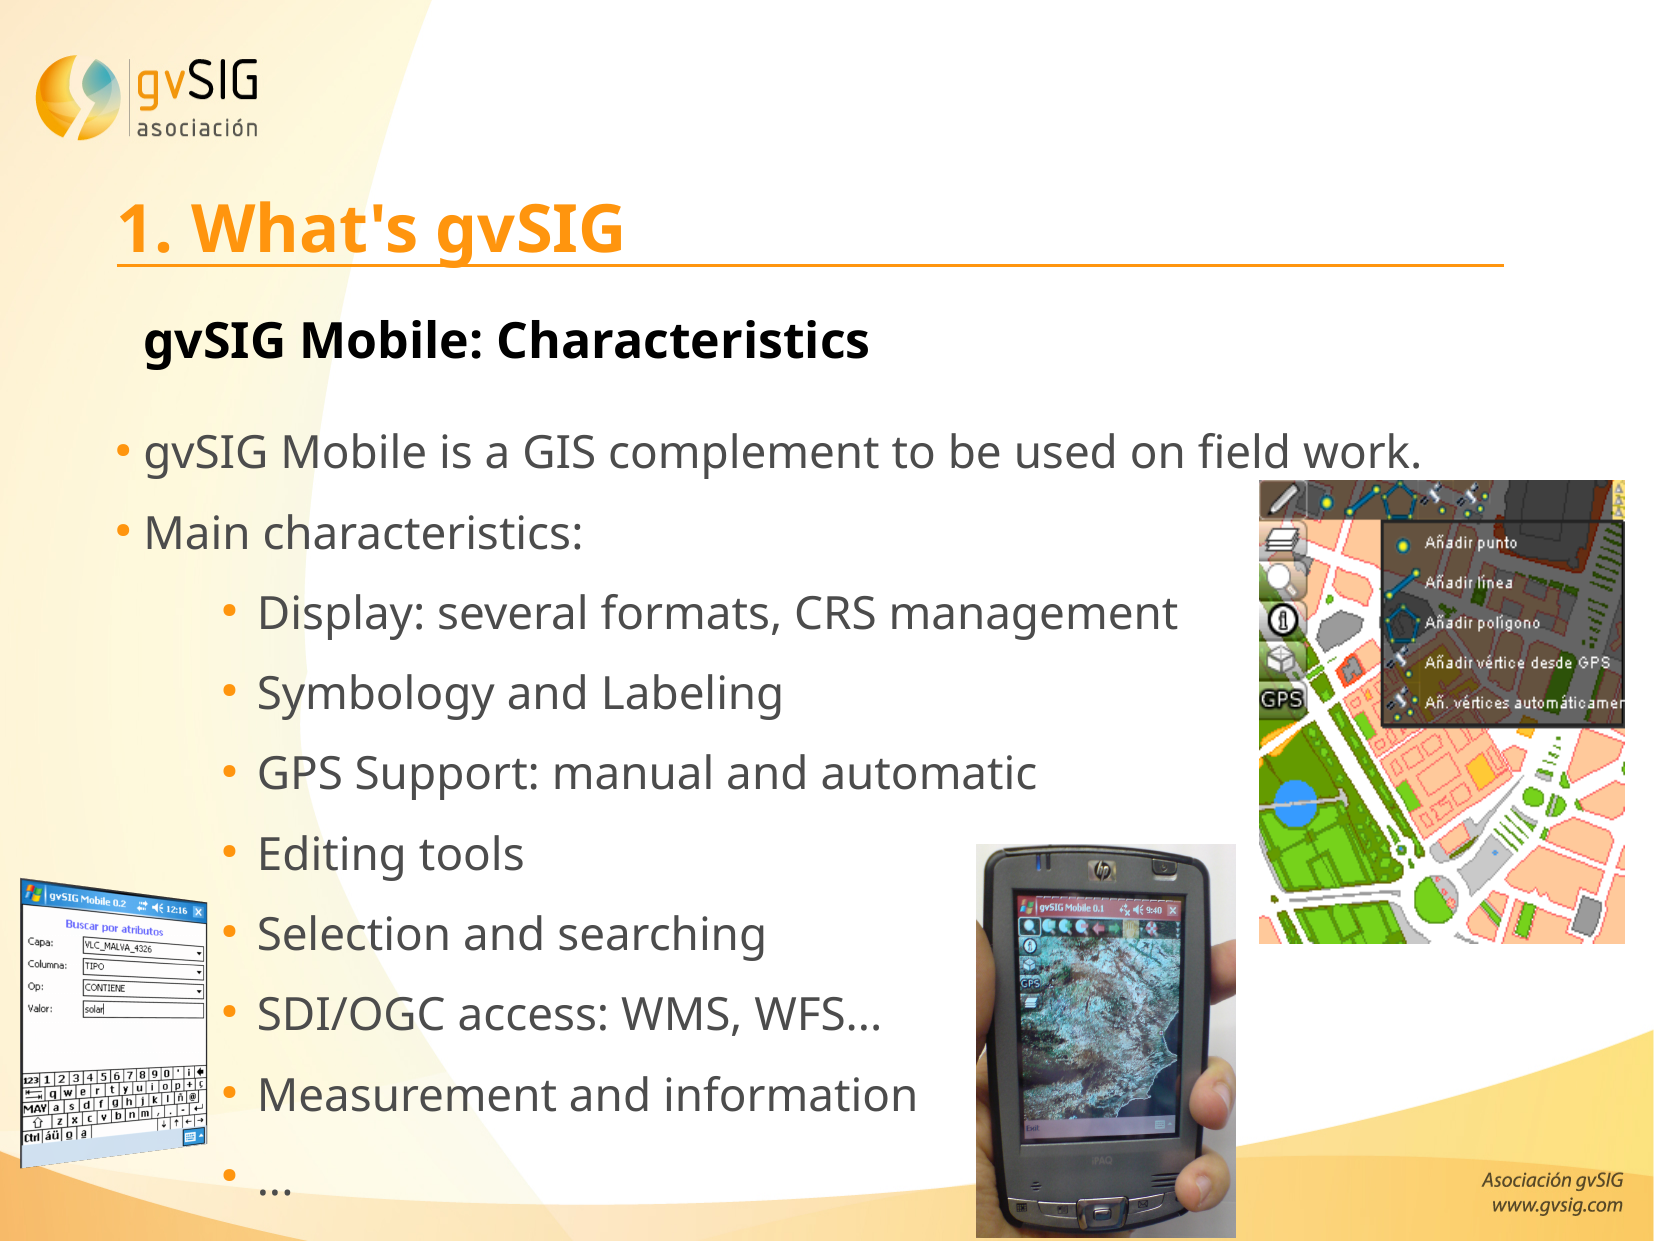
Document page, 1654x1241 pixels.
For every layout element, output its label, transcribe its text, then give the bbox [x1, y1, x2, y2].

title gvSIG Mobile: Characteristics [143, 260, 1439, 412]
text_box gvSIG Mobile is a GIS complement to be used on field work. Main characteristics: Display: several formats, CRS management Symbology and Labeling GPS Support: manual and automatic Editing tools Selection and searching SDI/OGC access: WMS, WFS... Measurement and information ... [100, 412, 1565, 1169]
picture [0, 0, 1654, 1241]
title 1. What's gvSIG [116, 177, 1605, 276]
